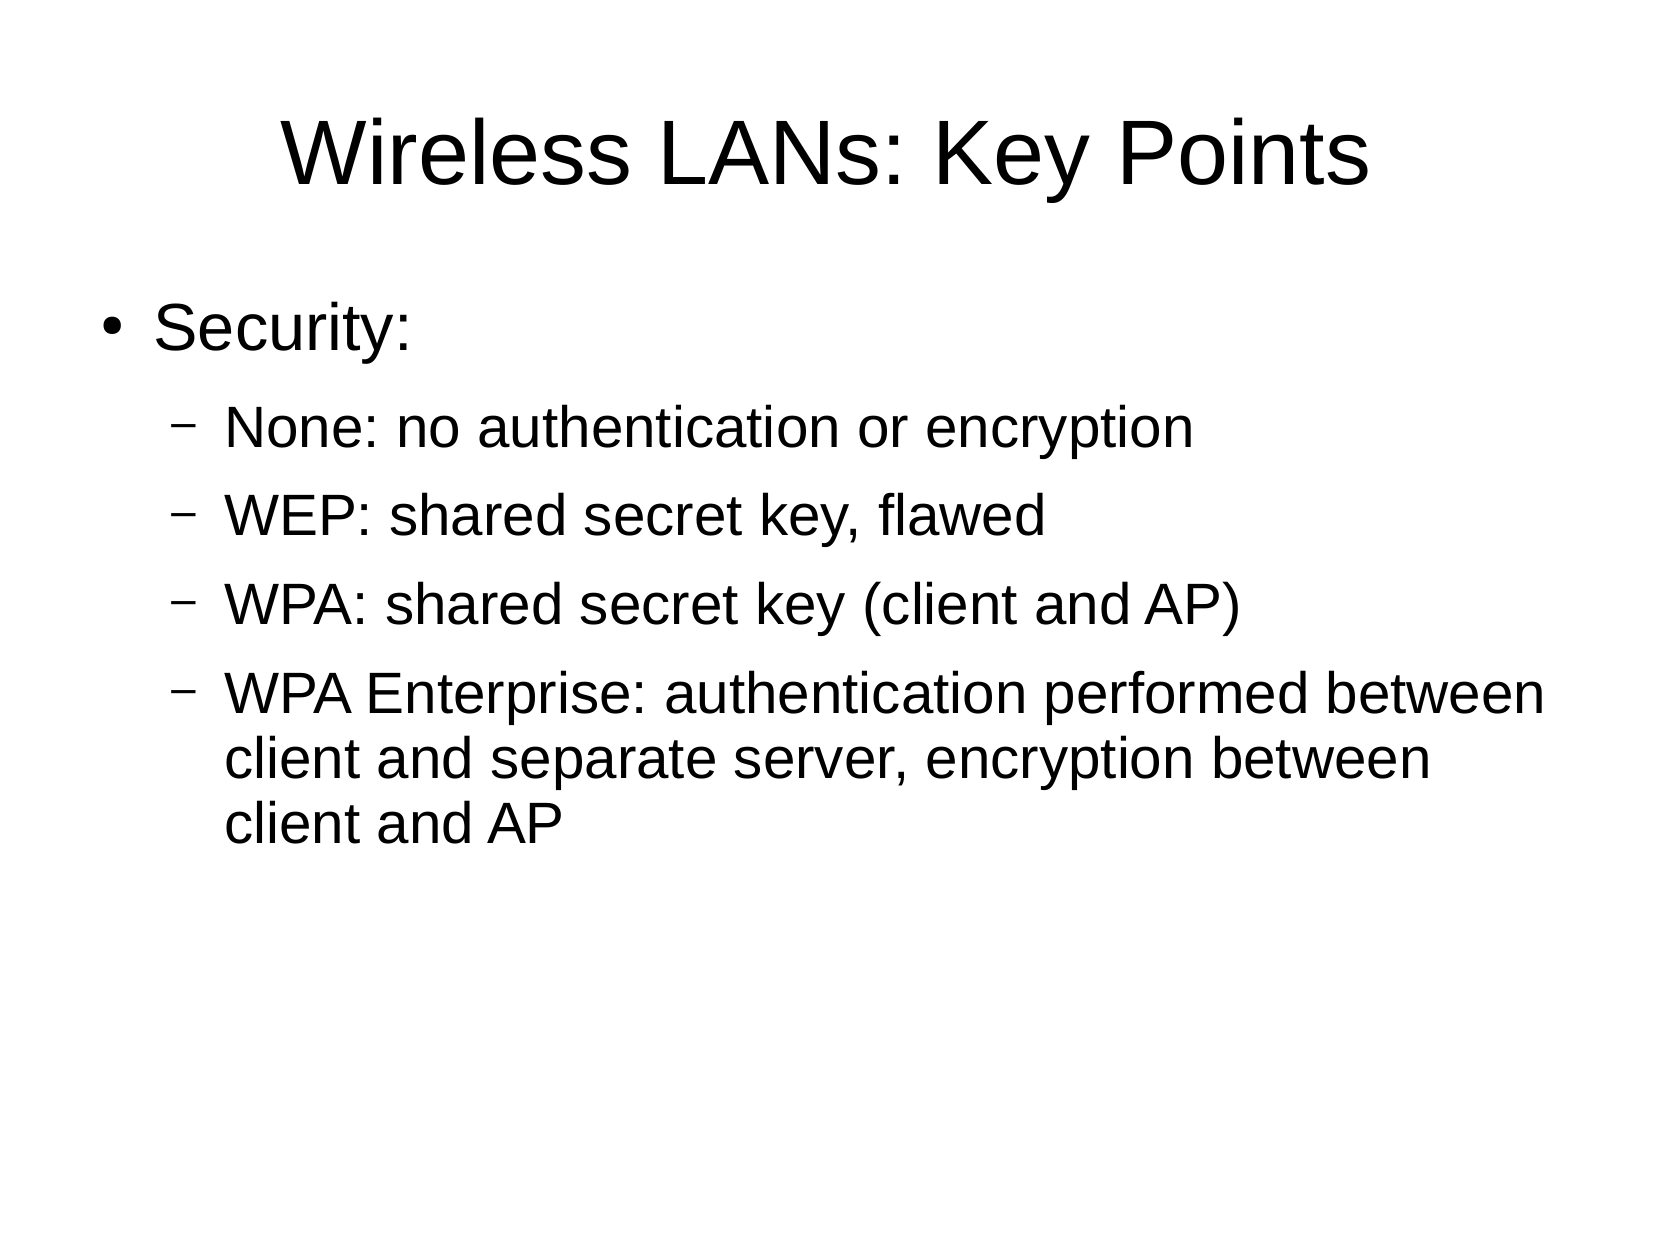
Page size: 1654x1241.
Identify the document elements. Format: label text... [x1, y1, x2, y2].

title Wireless LANs: Key Points [82, 49, 1571, 257]
list Security: None: no authentication or encryption WEP: shared secret key, flawed WPA: shared secret key (client and AP) WPA Enterprise: authentication performed between client and separate server, encryption between client and AP [82, 290, 1571, 1010]
